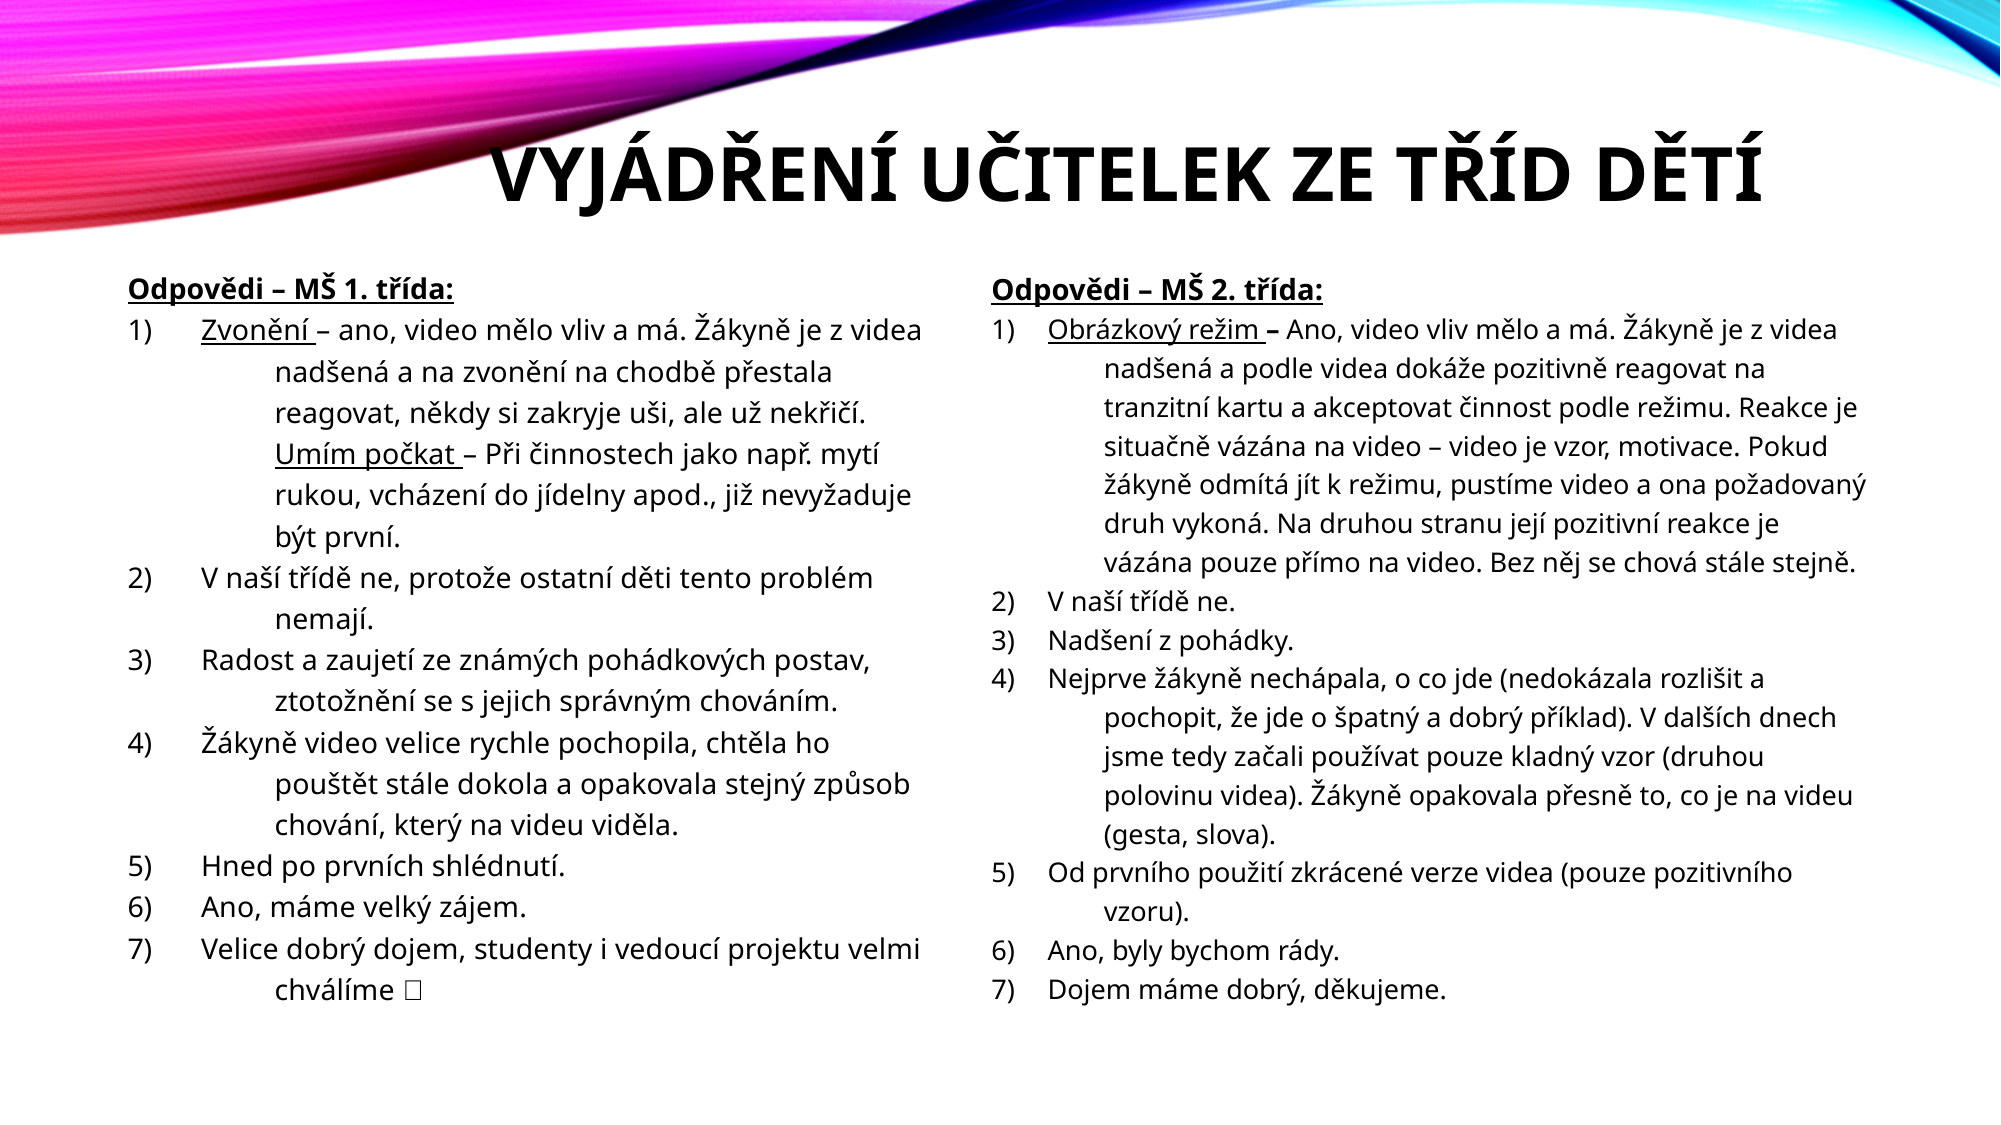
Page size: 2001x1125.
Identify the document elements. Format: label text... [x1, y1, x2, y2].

title Vyjádření učitelek ze tříd dětí [474, 125, 1888, 230]
list Odpovědi – MŠ 1. třída: Zvonění – ano, video mělo vliv a má. Žákyně je z videa nadšená a na zvonění na chodbě přestala reagovat, někdy si zakryje uši, ale už nekřičí. Umím počkat – Při činnostech jako např. mytí rukou, vcházení do jídelny apod., již nevyžaduje být první. V naší třídě ne, protože ostatní děti tento problém nemají. Radost a zaujetí ze známých pohádkových postav, ztotožnění se s jejich správným chováním. Žákyně video velice rychle pochopila, chtěla ho pouštět stále dokola a opakovala stejný způsob chování, který na videu viděla. Hned po prvních shlédnutí. Ano, máme velký zájem. Velice dobrý dojem, studenty i vedoucí projektu velmi chválíme  [112, 256, 948, 1021]
list Odpovědi – MŠ 2. třída: Obrázkový režim – Ano, video vliv mělo a má. Žákyně je z videa nadšená a podle videa dokáže pozitivně reagovat na tranzitní kartu a akceptovat činnost podle režimu. Reakce je situačně vázána na video – video je vzor, motivace. Pokud žákyně odmítá jít k režimu, pustíme video a ona požadovaný druh vykoná. Na druhou stranu její pozitivní reakce je vázána pouze přímo na video. Bez něj se chová stále stejně. V naší třídě ne. Nadšení z pohádky. Nejprve žákyně nechápala, o co jde (nedokázala rozlišit a pochopit, že jde o špatný a dobrý příklad). V dalších dnech jsme tedy začali používat pouze kladný vzor (druhou polovinu videa). Žákyně opakovala přesně to, co je na videu (gesta, slova). Od prvního použití zkrácené verze videa (pouze pozitivního vzoru). Ano, byly bychom rády. Dojem máme dobrý, děkujeme. [976, 256, 1888, 1059]
